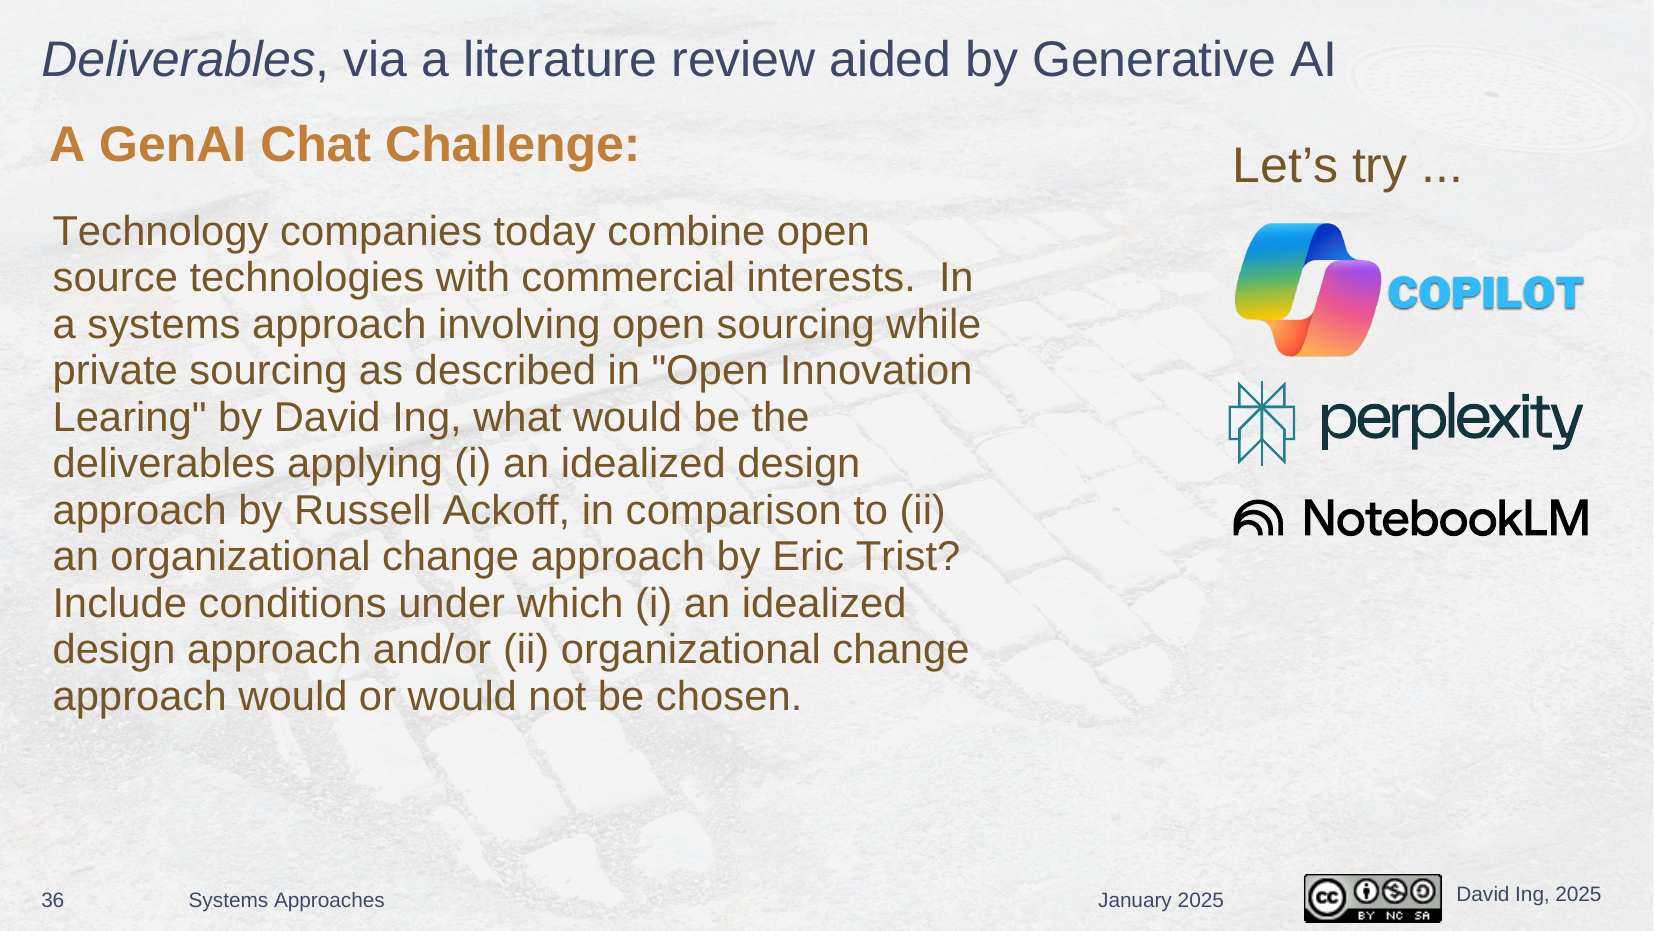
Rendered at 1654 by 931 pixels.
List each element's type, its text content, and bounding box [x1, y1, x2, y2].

text_box Let’s try ... [1218, 129, 1586, 200]
text_box A GenAI Chat Challenge: [34, 108, 827, 212]
picture [0, 0, 1654, 931]
text_box Technology companies today combine open source technologies with commercial interests. In a systems approach involving open sourcing while private sourcing as described in "Open Innovation Learing" by David Ing, what would be the deliverables applying (i) an idealized design approach by Russell Ackoff, in comparison to (ii) an organizational change approach by Eric Trist? Include conditions under which (i) an idealized design approach and/or (ii) organizational change approach would or would not be chosen. [37, 200, 997, 776]
title Deliverables, via a literature review aided by Generative AI [41, 30, 1613, 126]
